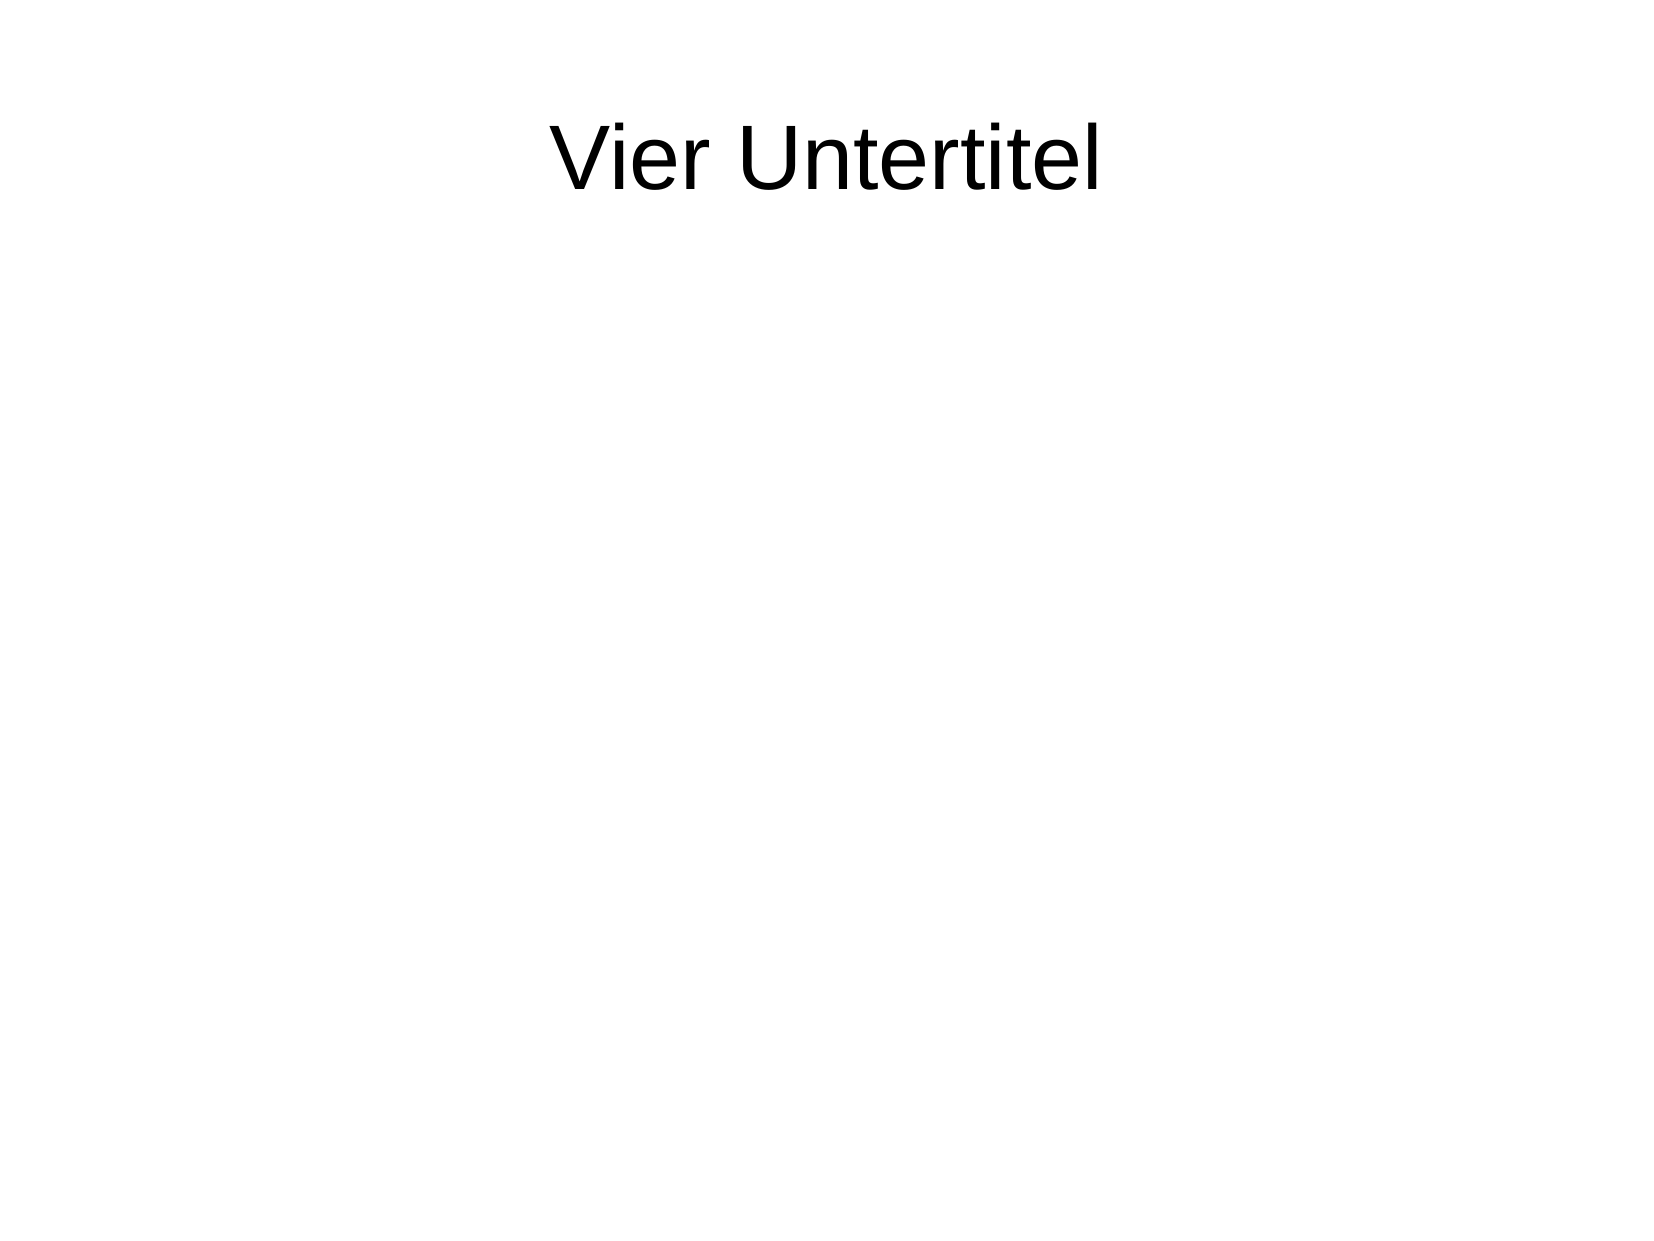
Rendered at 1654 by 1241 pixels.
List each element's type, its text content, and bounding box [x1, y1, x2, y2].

title Vier Untertitel [82, 49, 1571, 257]
